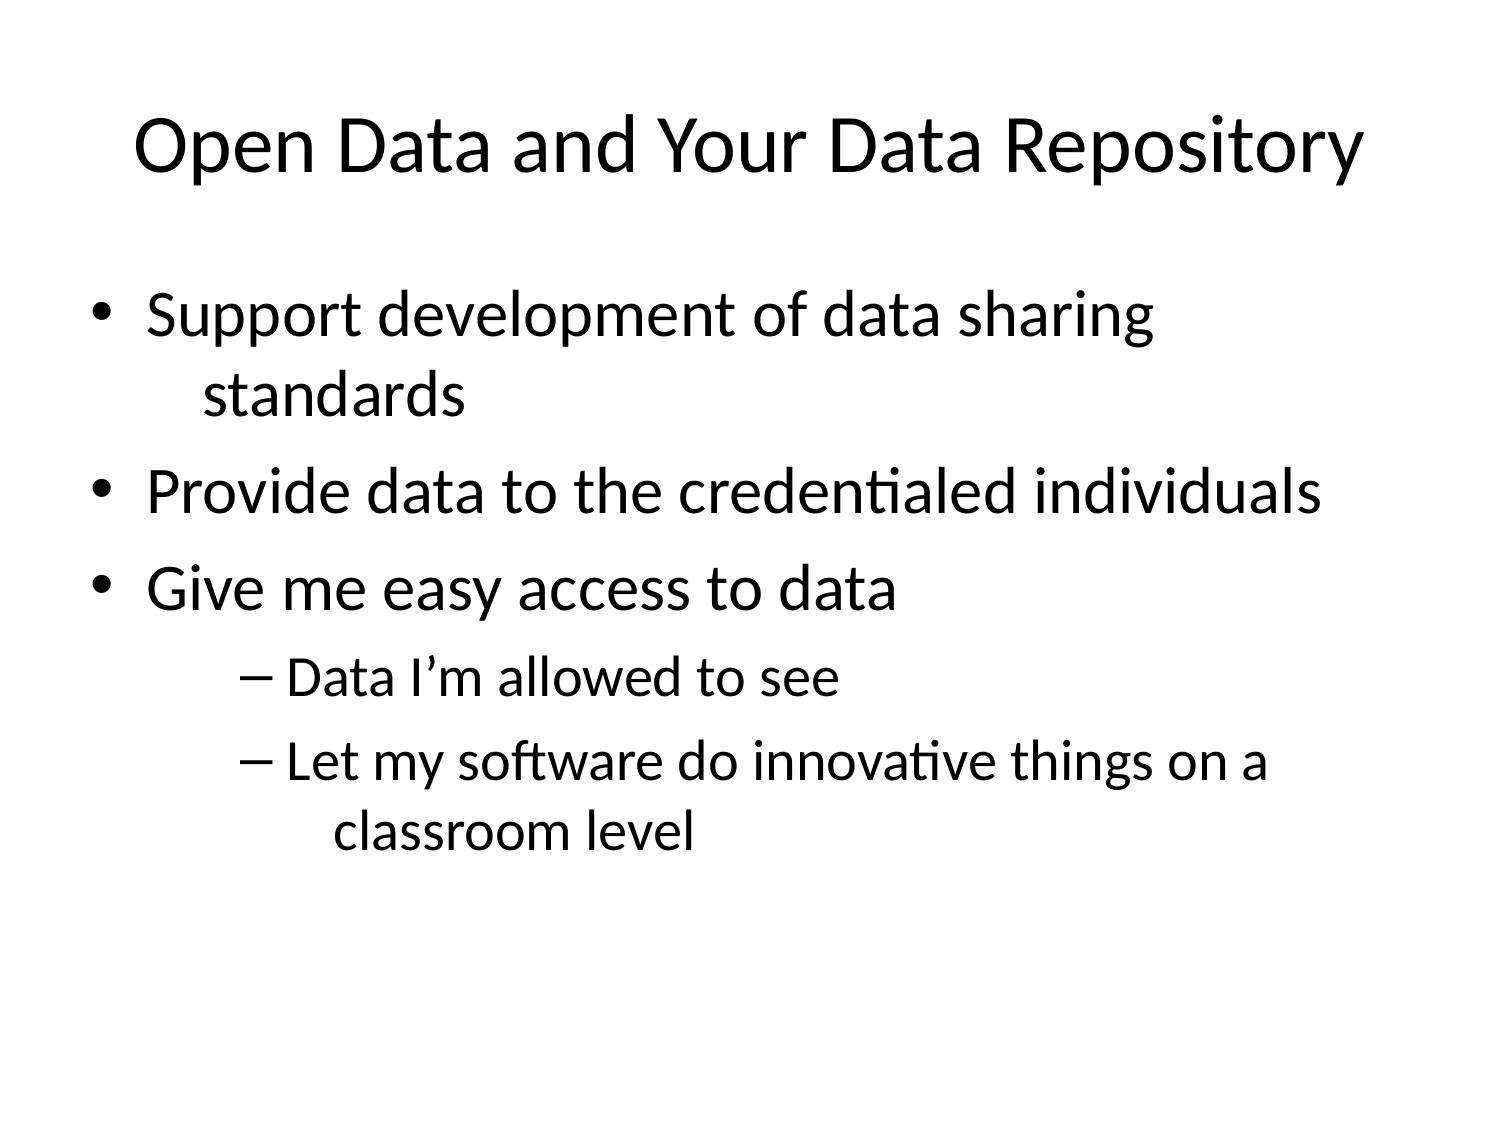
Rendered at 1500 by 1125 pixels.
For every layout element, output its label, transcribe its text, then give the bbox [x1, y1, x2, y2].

title Open Data and Your Data Repository [75, 45, 1426, 233]
list Support development of data sharing standards Provide data to the credentialed individuals Give me easy access to data Data I’m allowed to see Let my software do innovative things on a classroom level [75, 262, 1426, 1005]
